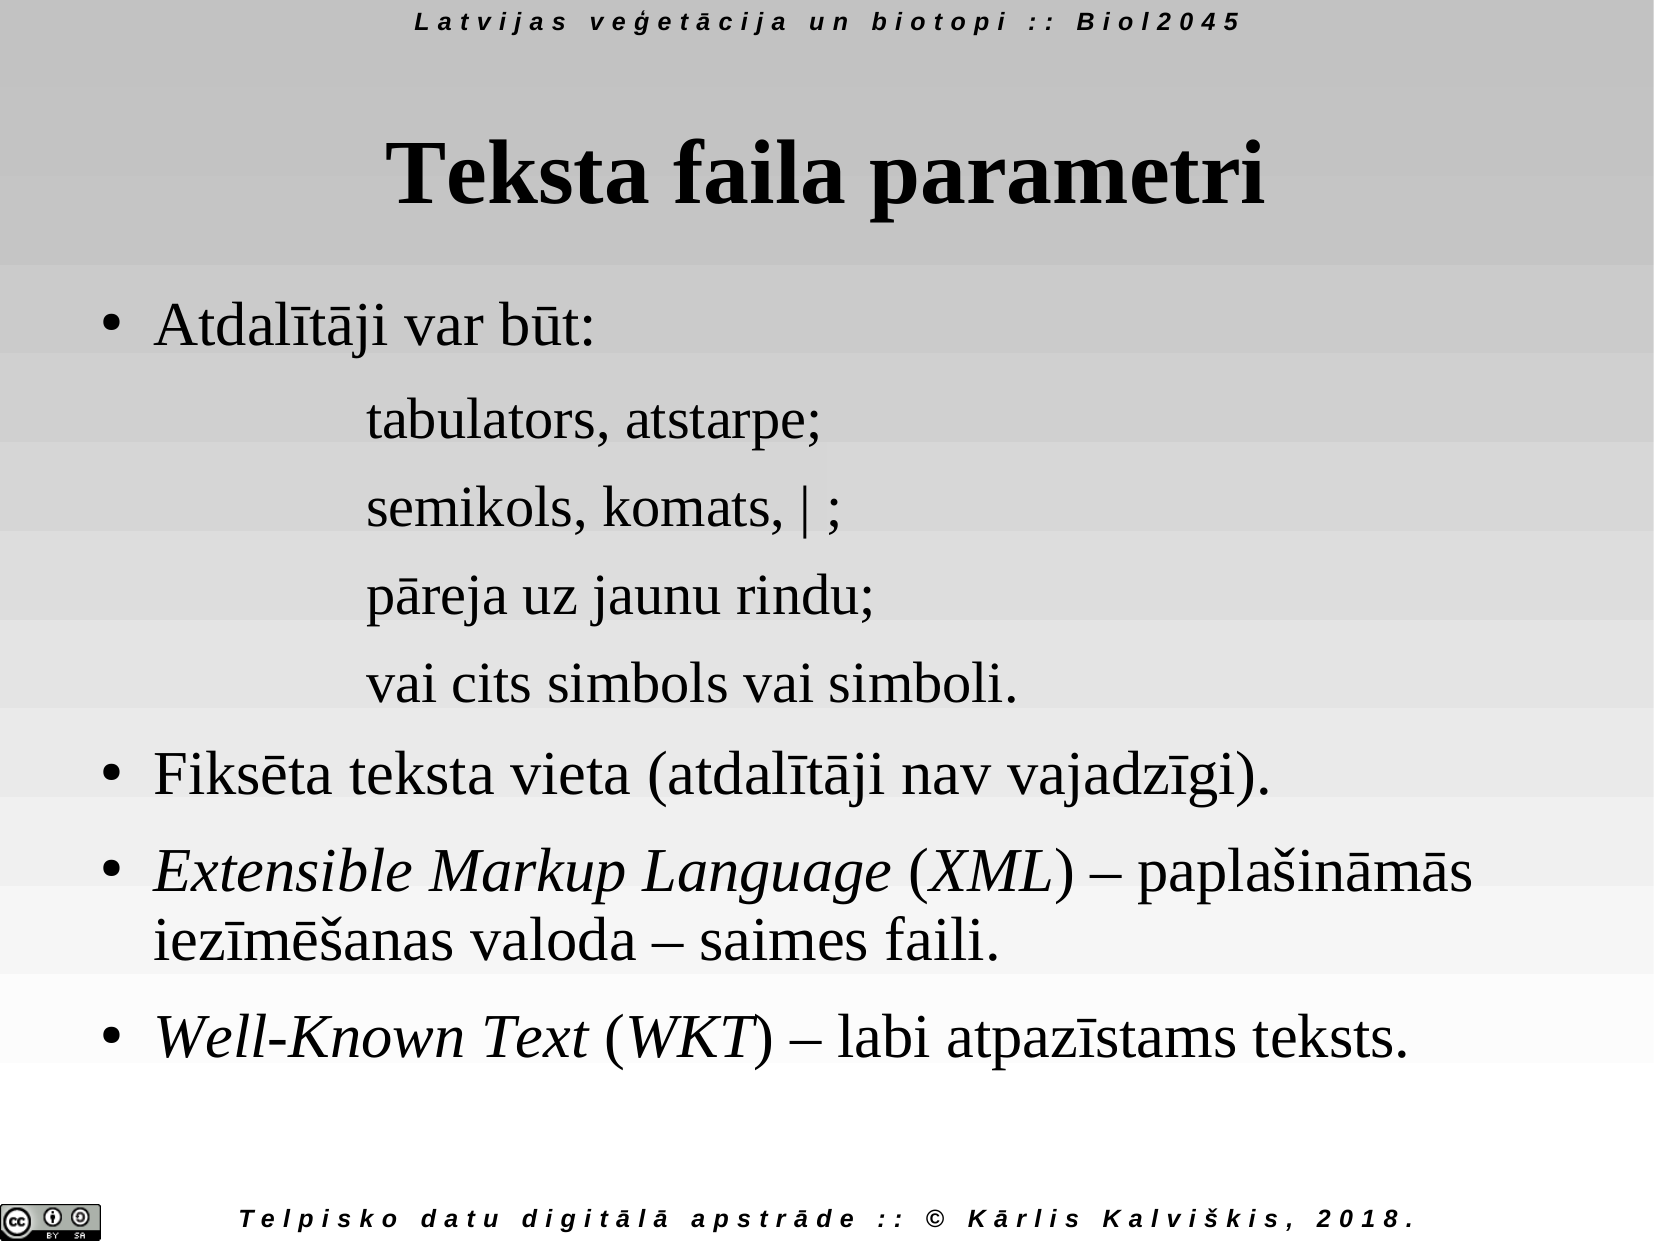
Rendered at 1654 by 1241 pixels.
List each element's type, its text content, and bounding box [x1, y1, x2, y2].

list Atdalītāji var būt: tabulators, atstarpe; semikols, komats, | ; pāreja uz jaunu rindu; vai cits simbols vai simboli. Fiksēta teksta vieta (atdalītāji nav vajadzīgi). Extensible Markup Language (XML) – paplašināmās iezīmēšanas valoda – saimes faili. Well-Known Text (WKT) – labi atpazīstams teksts. [82, 289, 1571, 1098]
picture [0, 0, 1654, 1241]
title Teksta faila parametri [29, 49, 1625, 296]
